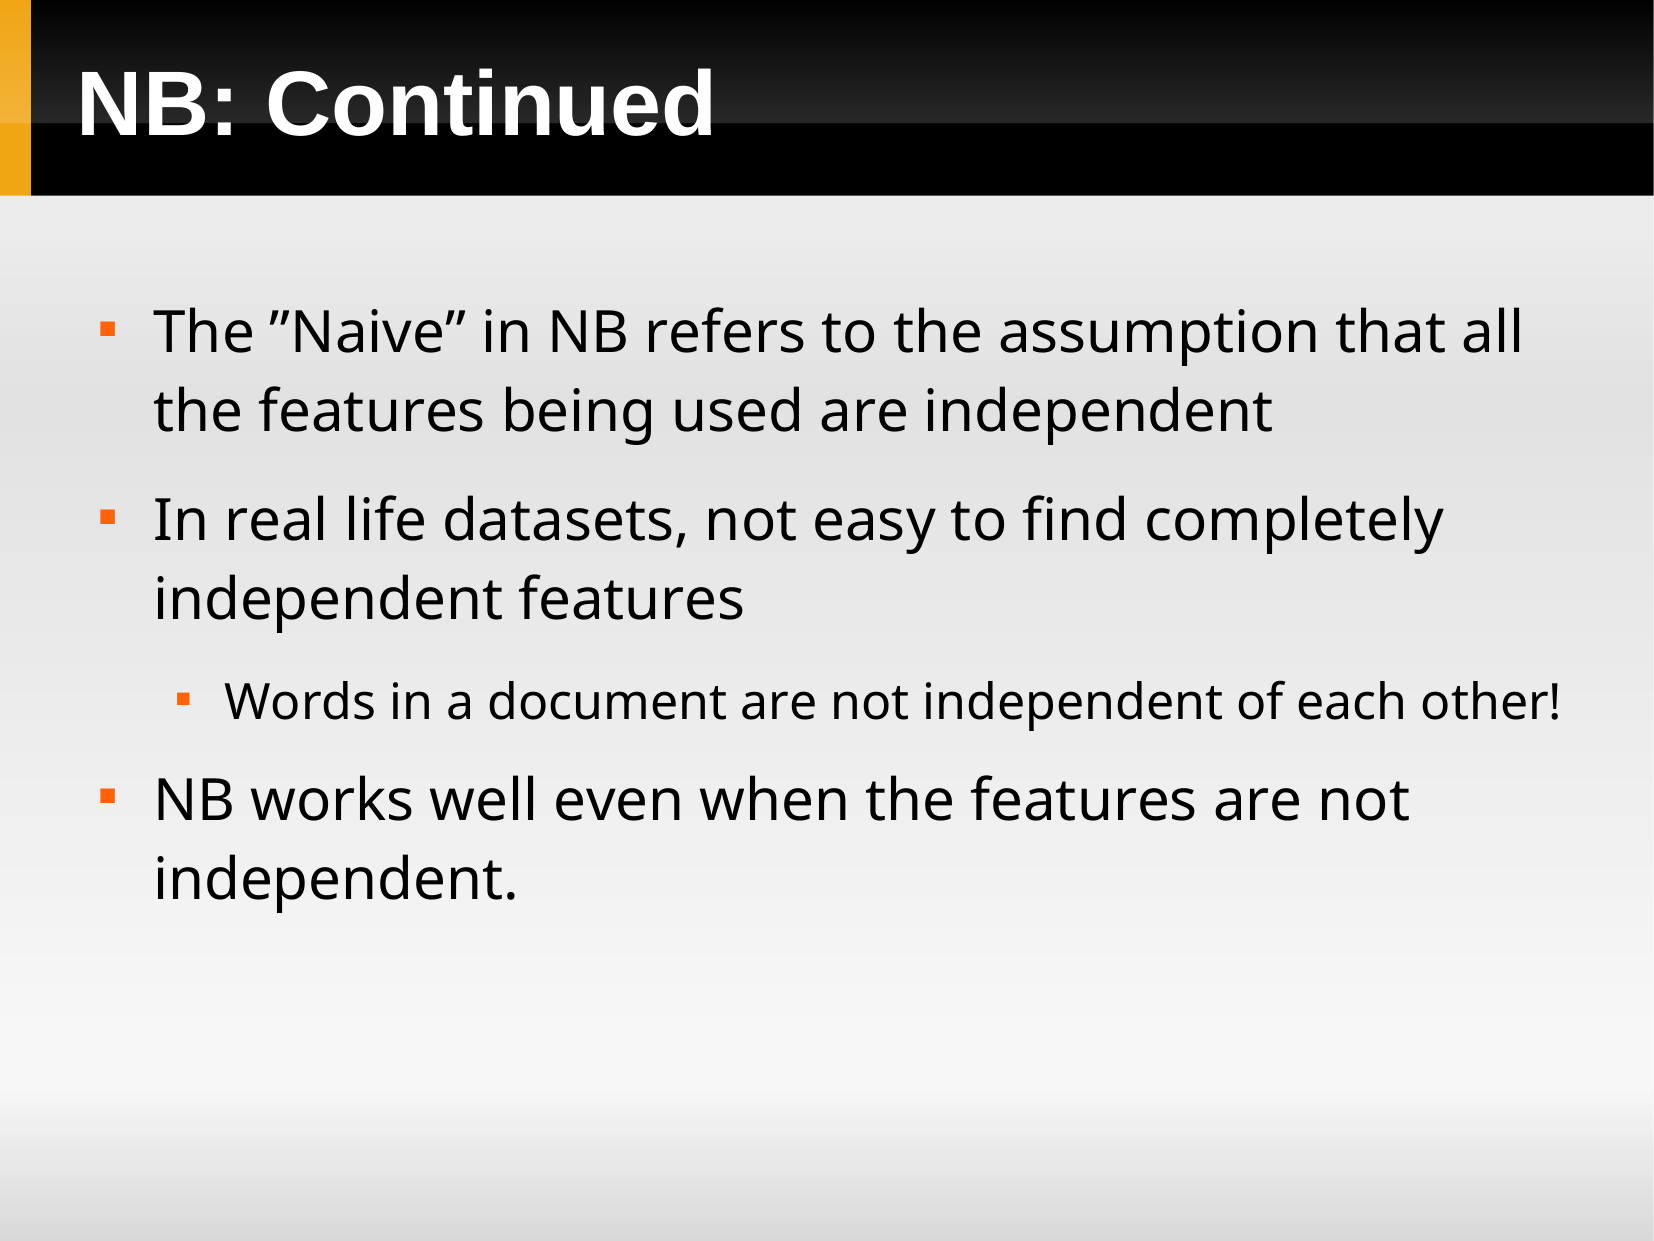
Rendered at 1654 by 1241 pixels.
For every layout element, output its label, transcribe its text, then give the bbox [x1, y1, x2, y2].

picture [0, 0, 1654, 1241]
title NB: Continued [76, 0, 1565, 208]
list The ”Naive” in NB refers to the assumption that all the features being used are independent In real life datasets, not easy to find completely independent features Words in a document are not independent of each other! NB works well even when the features are not independent. [82, 290, 1571, 1094]
